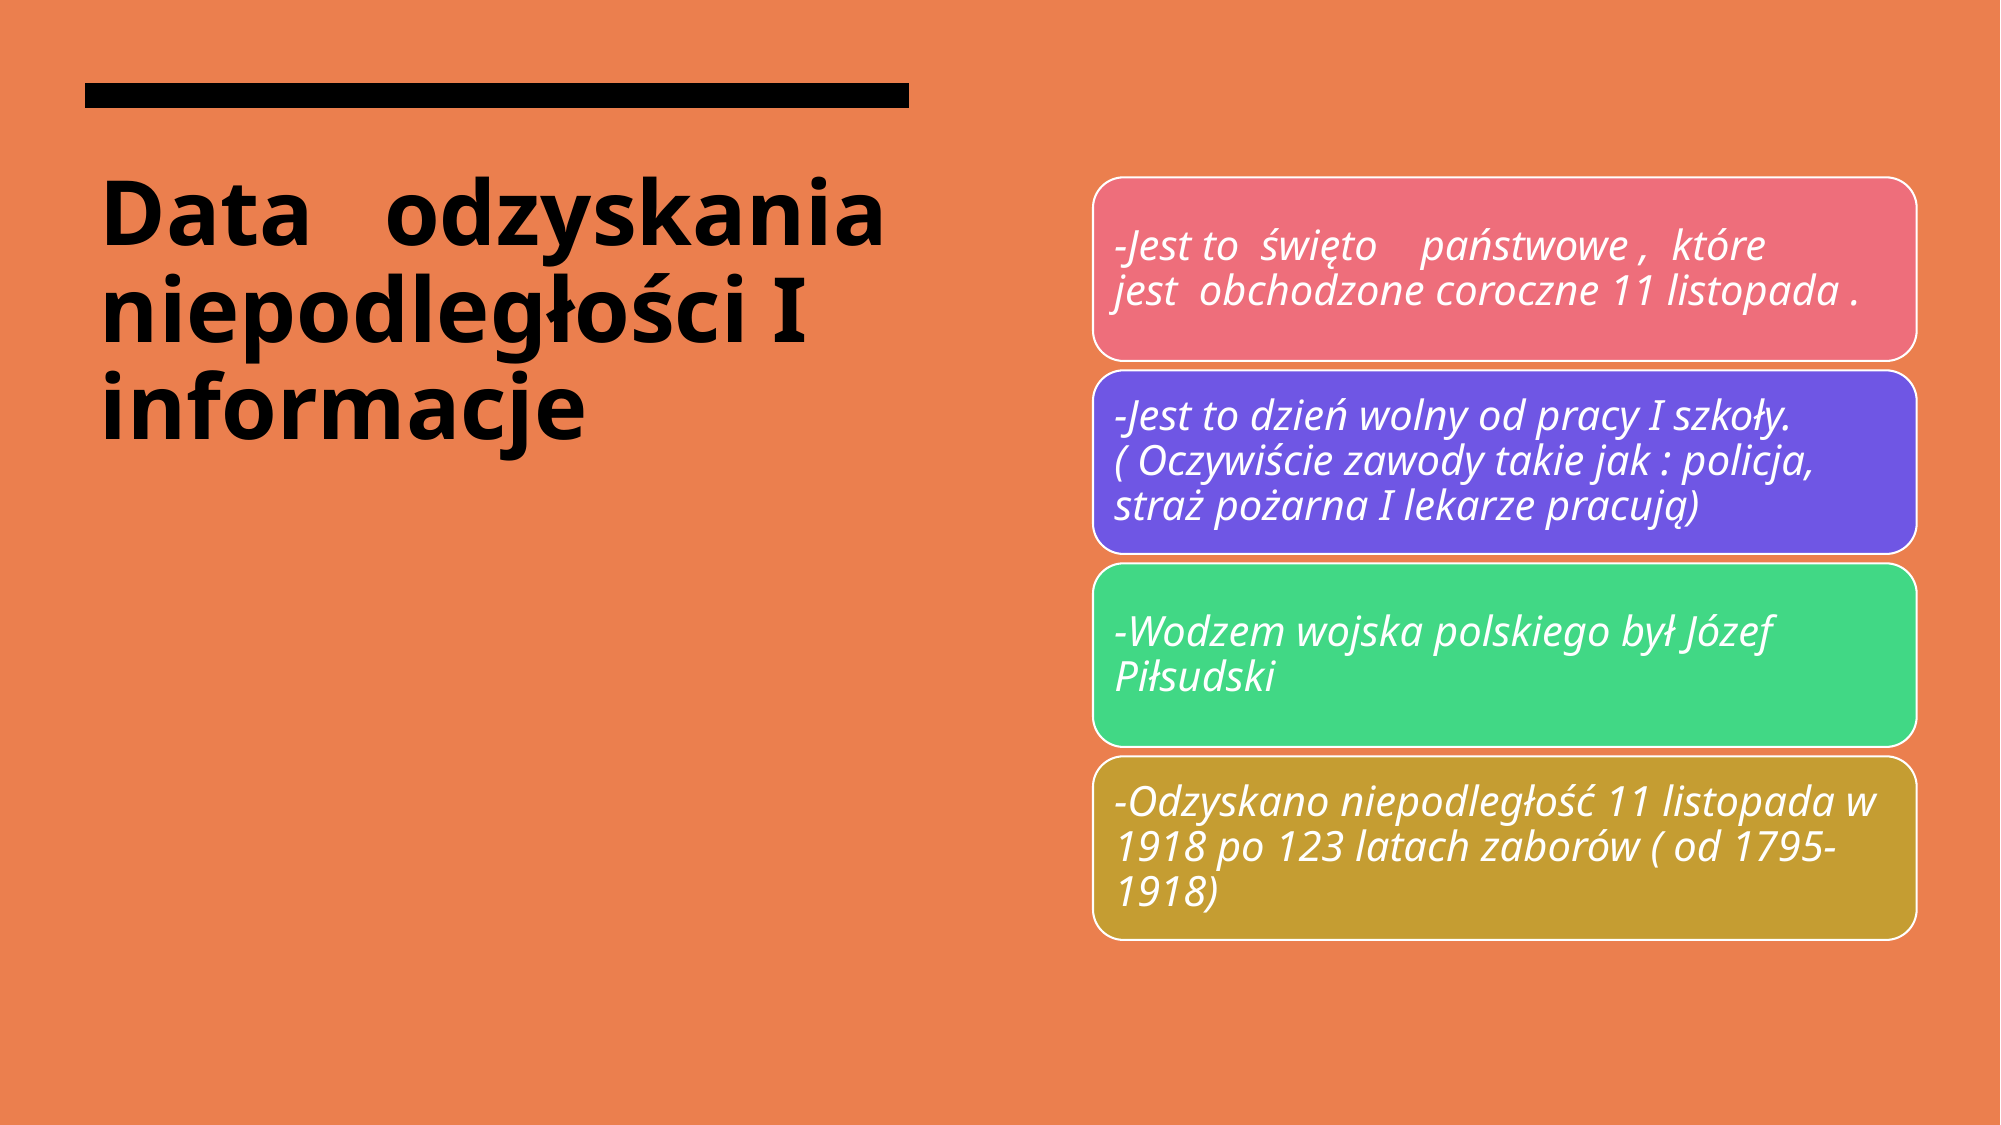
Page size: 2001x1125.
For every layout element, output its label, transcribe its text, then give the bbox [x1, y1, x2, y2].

text_box [0, 0, 2000, 1125]
text_box -Odzyskano niepodległość 11 listopada w 1918 po 123 latach zaborów ( od 1795-1918) [1092, 756, 1917, 940]
text_box -Wodzem wojska polskiego był Józef Piłsudski [1092, 563, 1917, 747]
text_box -Jest to dzień wolny od pracy I szkoły.( Oczywiście zawody takie jak : policja, straż pożarna I lekarze pracują) [1092, 370, 1917, 554]
text_box -Jest to święto państwowe , które jest obchodzone coroczne 11 listopada . [1092, 177, 1917, 361]
title Data odzyskania niepodległości I informacje [84, 160, 909, 501]
